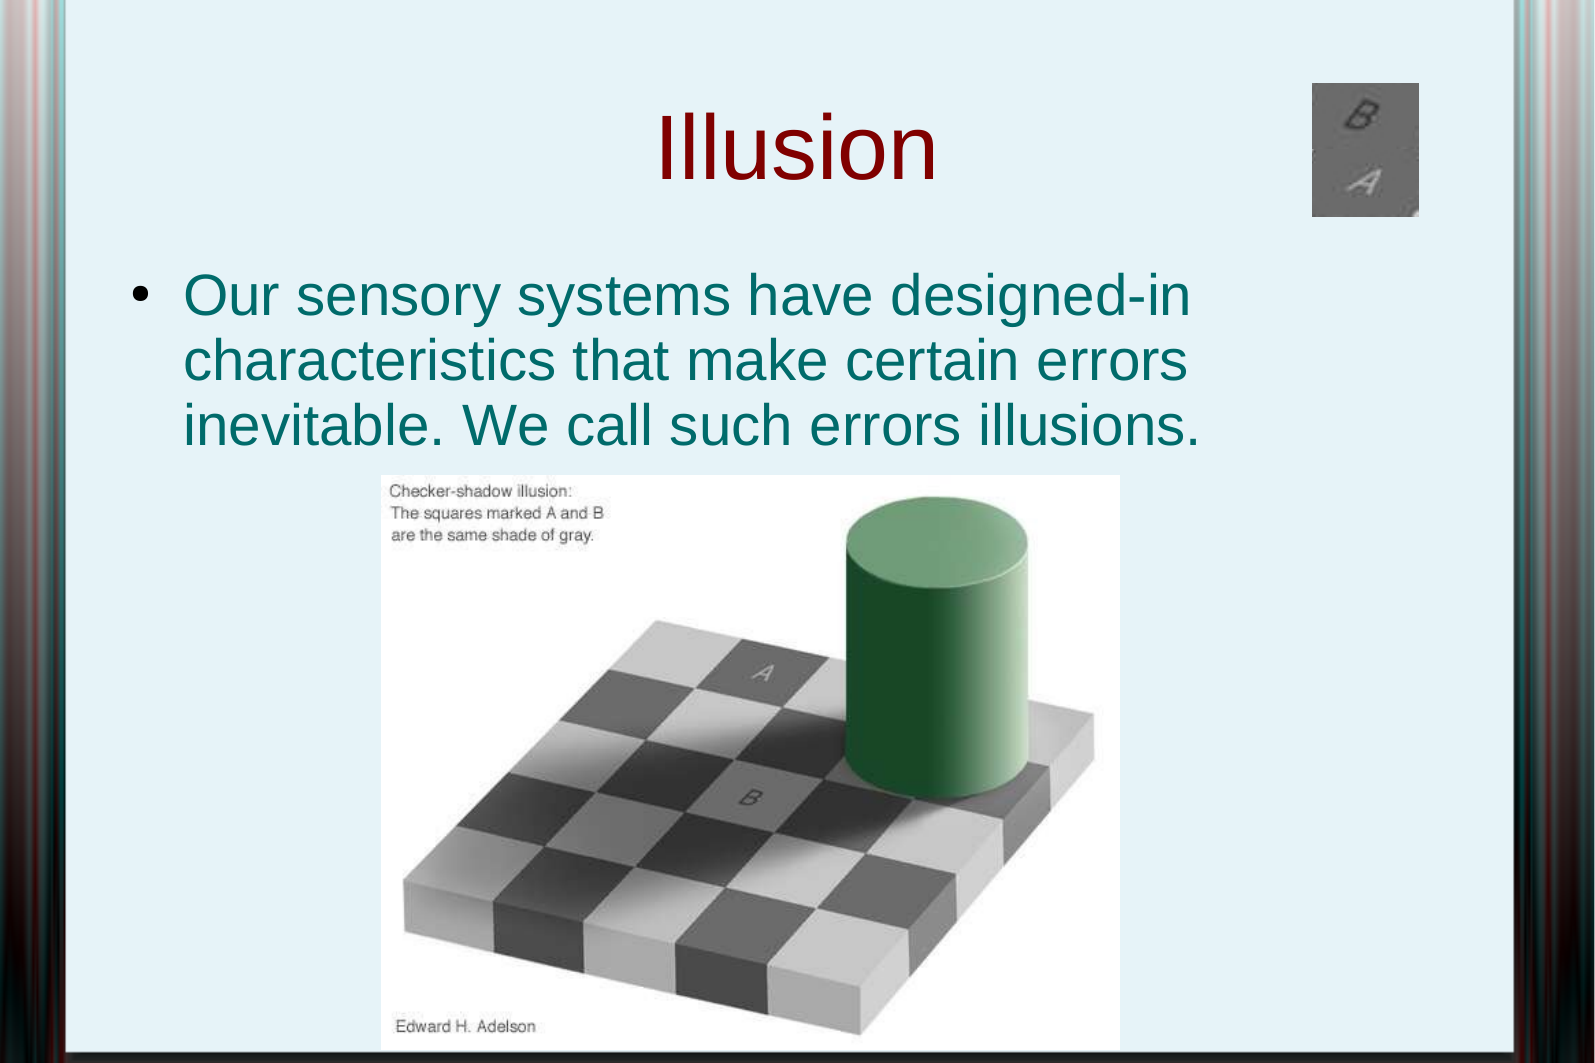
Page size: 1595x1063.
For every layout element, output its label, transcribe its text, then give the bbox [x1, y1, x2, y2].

picture [0, 0, 1595, 1063]
list Our sensory systems have designed-in characteristics that make certain errors inevitable. We call such errors illusions. [112, 262, 1463, 1013]
title Illusion [113, 75, 1481, 220]
